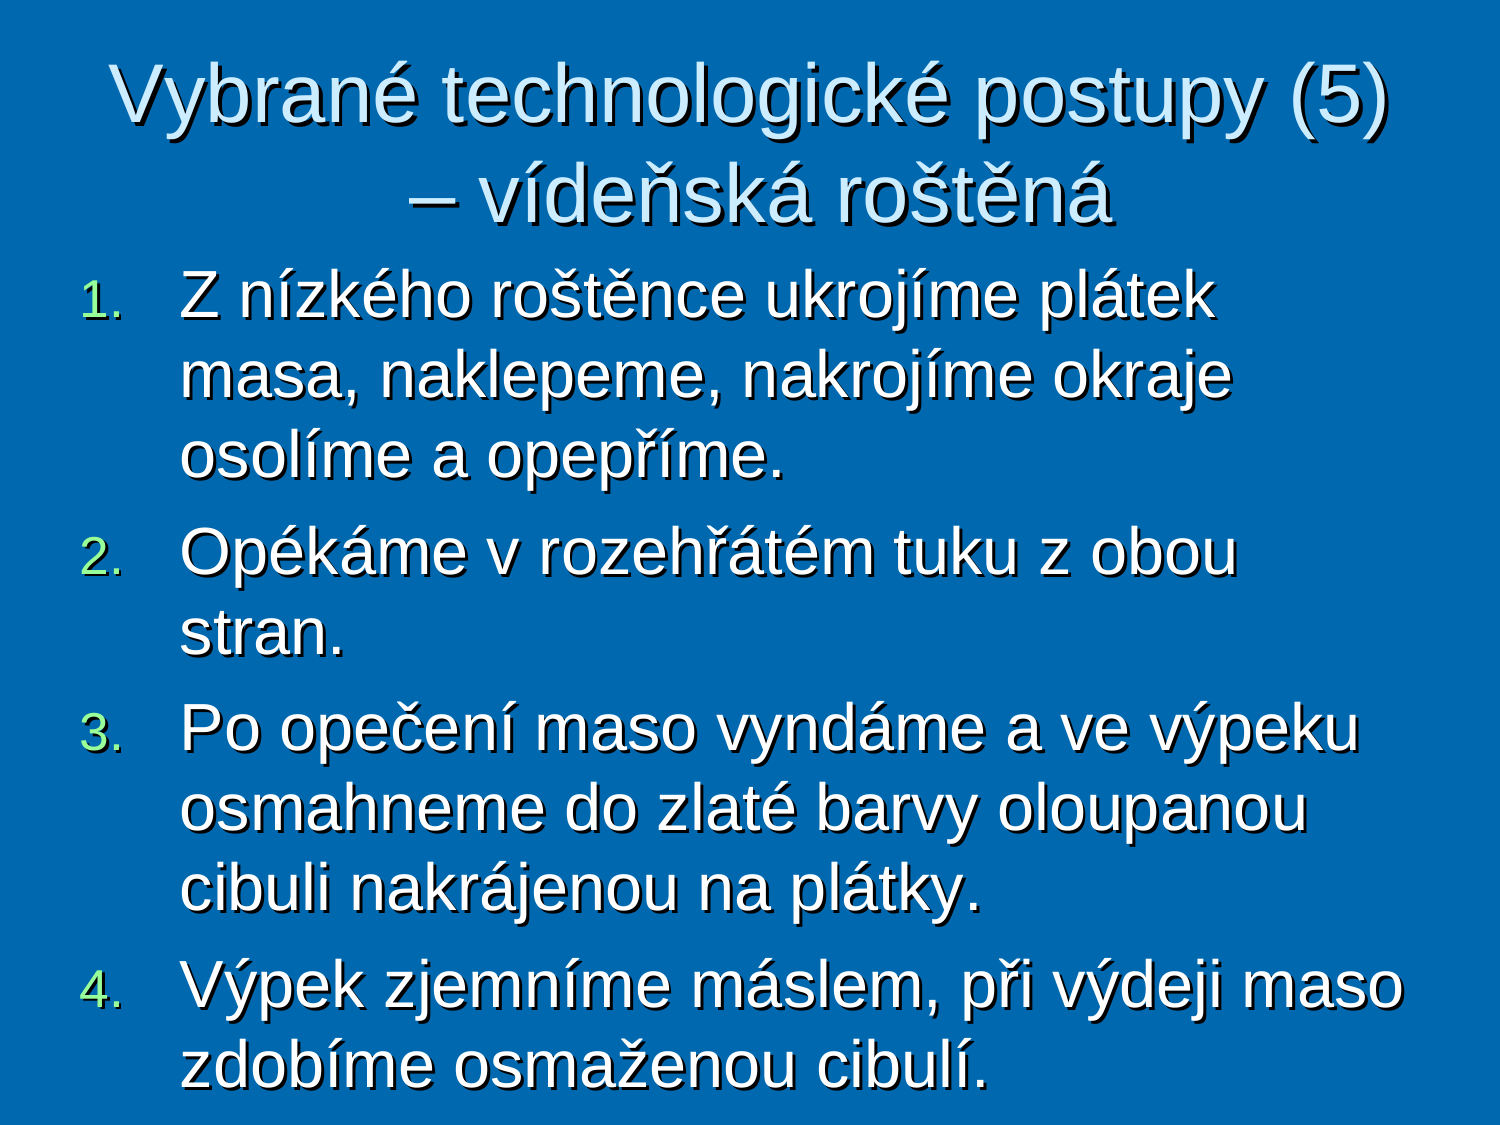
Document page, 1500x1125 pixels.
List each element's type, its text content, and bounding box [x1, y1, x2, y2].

title Vybrané technologické postupy (5) – vídeňská roštěná [75, 31, 1426, 243]
list Z nízkého roštěnce ukrojíme plátek masa, naklepeme, nakrojíme okraje osolíme a opepříme. Opékáme v rozehřátém tuku z obou stran. Po opečení maso vyndáme a ve výpeku osmahneme do zlaté barvy oloupanou cibuli nakrájenou na plátky. Výpek zjemníme máslem, při výdeji maso zdobíme osmaženou cibulí. [64, 243, 1426, 1109]
